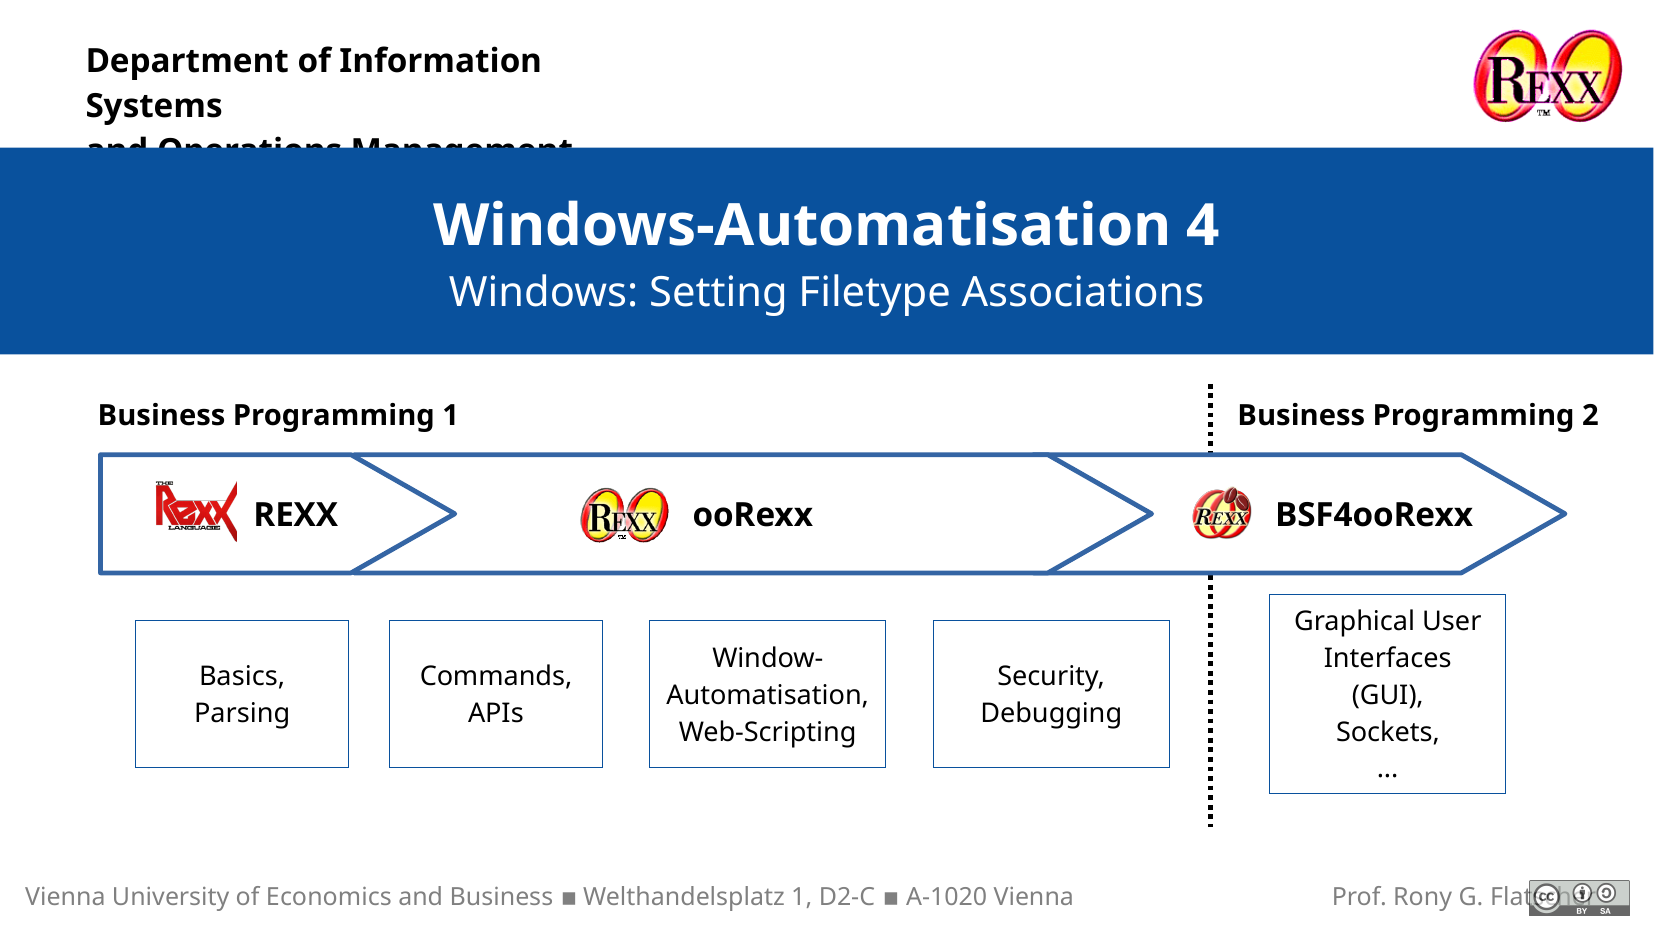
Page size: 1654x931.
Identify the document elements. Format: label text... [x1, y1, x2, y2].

text_box BSF4ooRexx [1049, 454, 1566, 573]
text_box Security, Debugging [933, 620, 1170, 768]
title Windows-Automatisation 4 Windows: Setting Filetype Associations [0, 147, 1654, 355]
text_box Graphical User Interfaces (GUI), Sockets, ... [1269, 616, 1506, 772]
text_box ooRexx [354, 454, 1152, 573]
text_box Business Programming 1 [82, 386, 514, 440]
picture [1192, 484, 1252, 544]
text_box REXX [100, 454, 455, 573]
picture [1470, 24, 1625, 125]
text_box Basics, Parsing [135, 620, 349, 768]
picture [578, 484, 670, 544]
picture [153, 476, 237, 548]
text_box Business Programming 2 [1222, 386, 1654, 440]
text_box Commands, APIs [389, 620, 603, 768]
text_box Window-Automatisation, Web-Scripting [649, 620, 886, 768]
